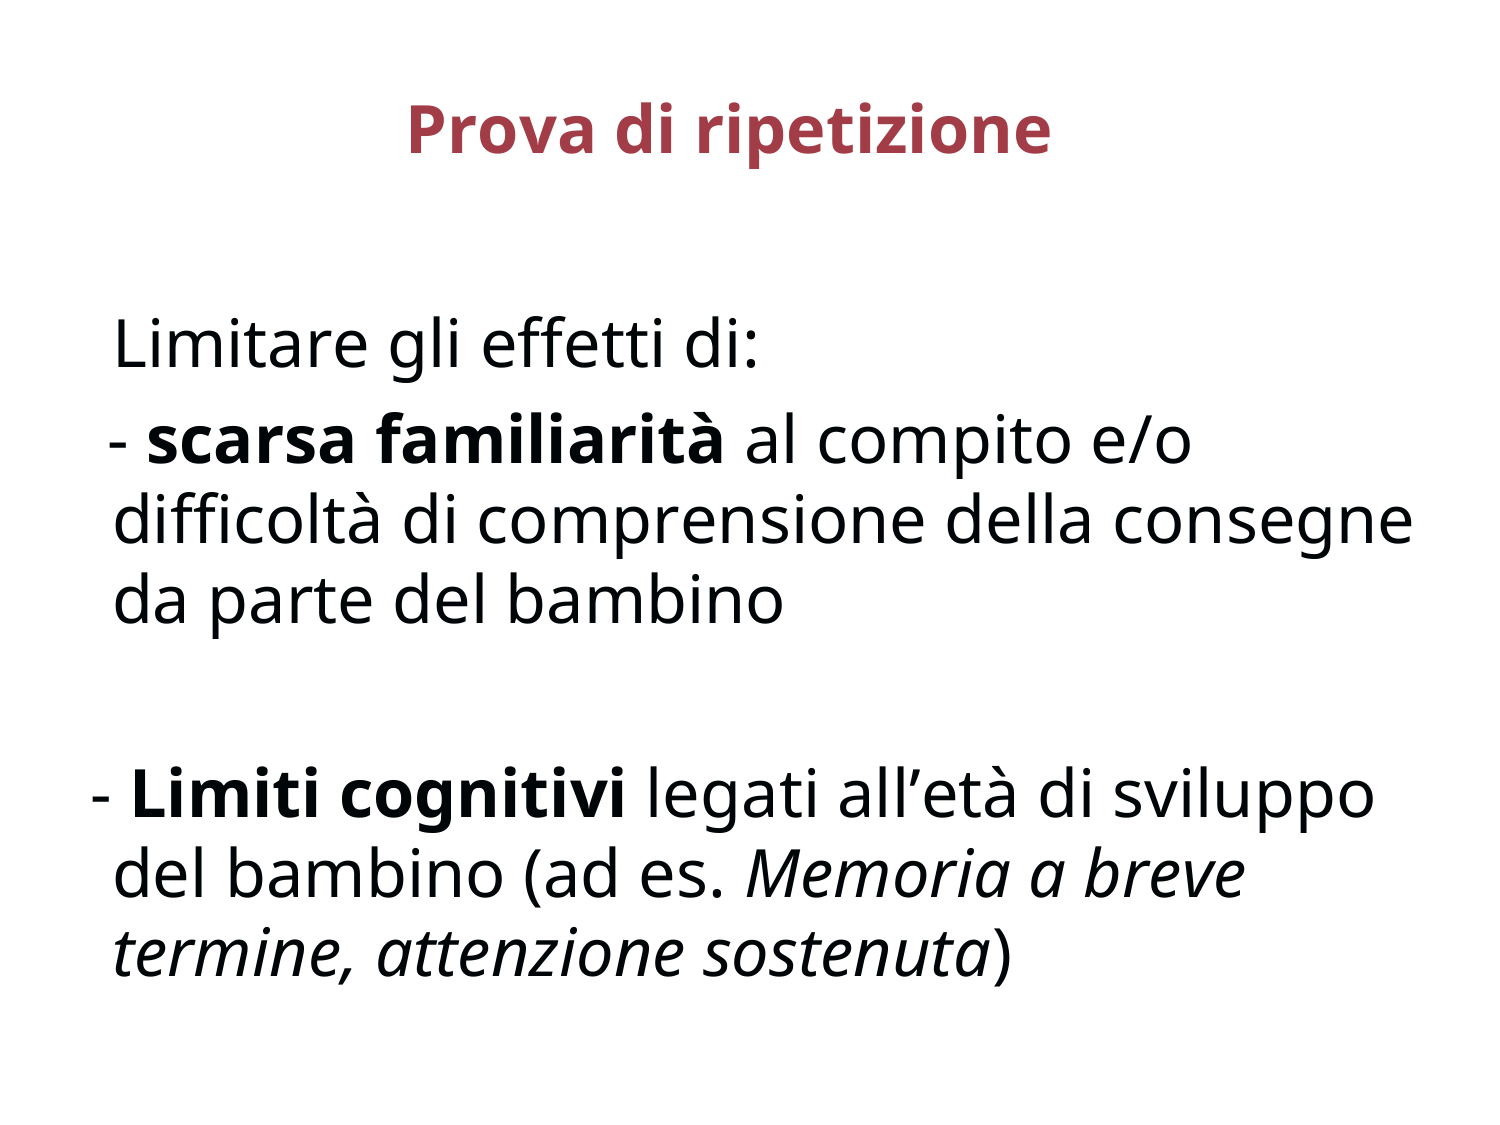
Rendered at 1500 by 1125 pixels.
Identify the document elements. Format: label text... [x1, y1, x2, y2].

title Prova di ripetizione [0, 0, 1459, 175]
list Limitare gli effetti di: - scarsa familiarità al compito e/o difficoltà di comprensione della consegne da parte del bambino - Limiti cognitivi legati all’età di sviluppo del bambino (ad es. Memoria a breve termine, attenzione sostenuta) [41, 196, 1459, 1095]
